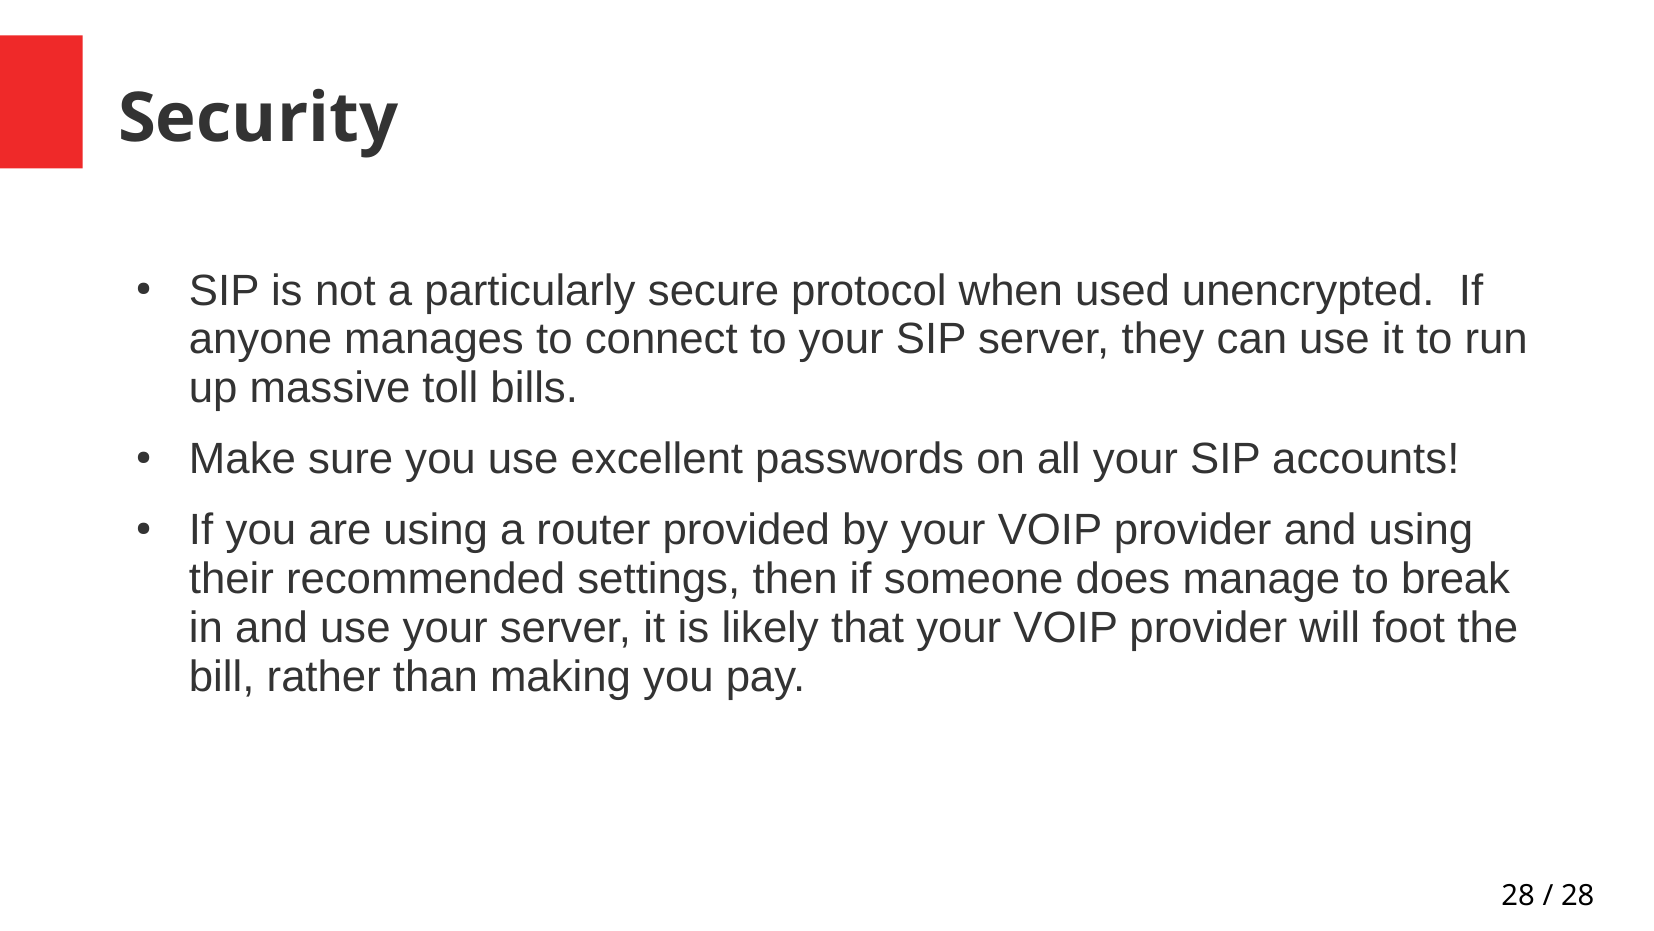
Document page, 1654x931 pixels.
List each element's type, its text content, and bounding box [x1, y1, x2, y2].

title Security [118, 37, 1571, 193]
list SIP is not a particularly secure protocol when used unencrypted. If anyone manages to connect to your SIP server, they can use it to run up massive toll bills. Make sure you use excellent passwords on all your SIP accounts! If you are using a router provided by your VOIP provider and using their recommended settings, then if someone does manage to break in and use your server, it is likely that your VOIP provider will foot the bill, rather than making you pay. [118, 265, 1536, 806]
